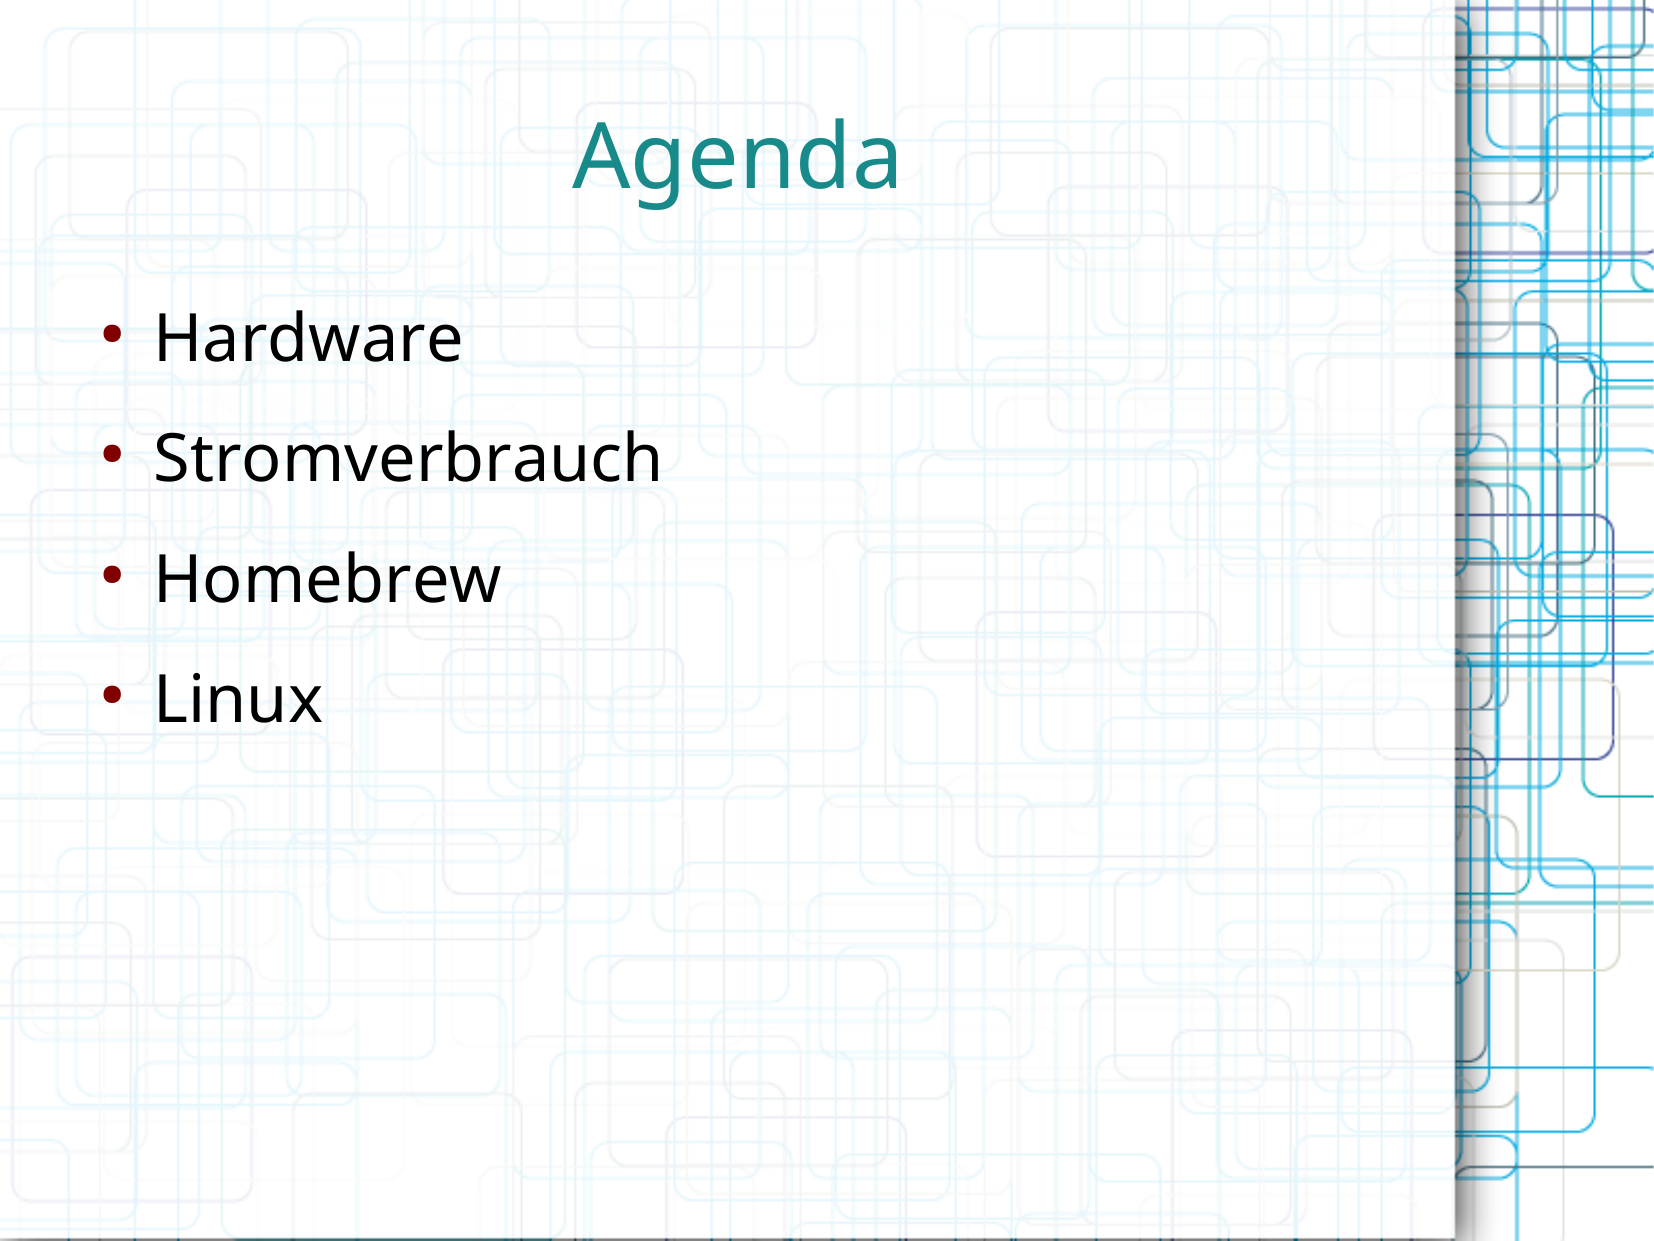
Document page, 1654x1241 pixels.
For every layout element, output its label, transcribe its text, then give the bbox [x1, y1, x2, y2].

picture [0, 0, 1654, 1241]
list Hardware Stromverbrauch Homebrew Linux [82, 290, 1418, 1109]
title Agenda [59, 49, 1418, 257]
